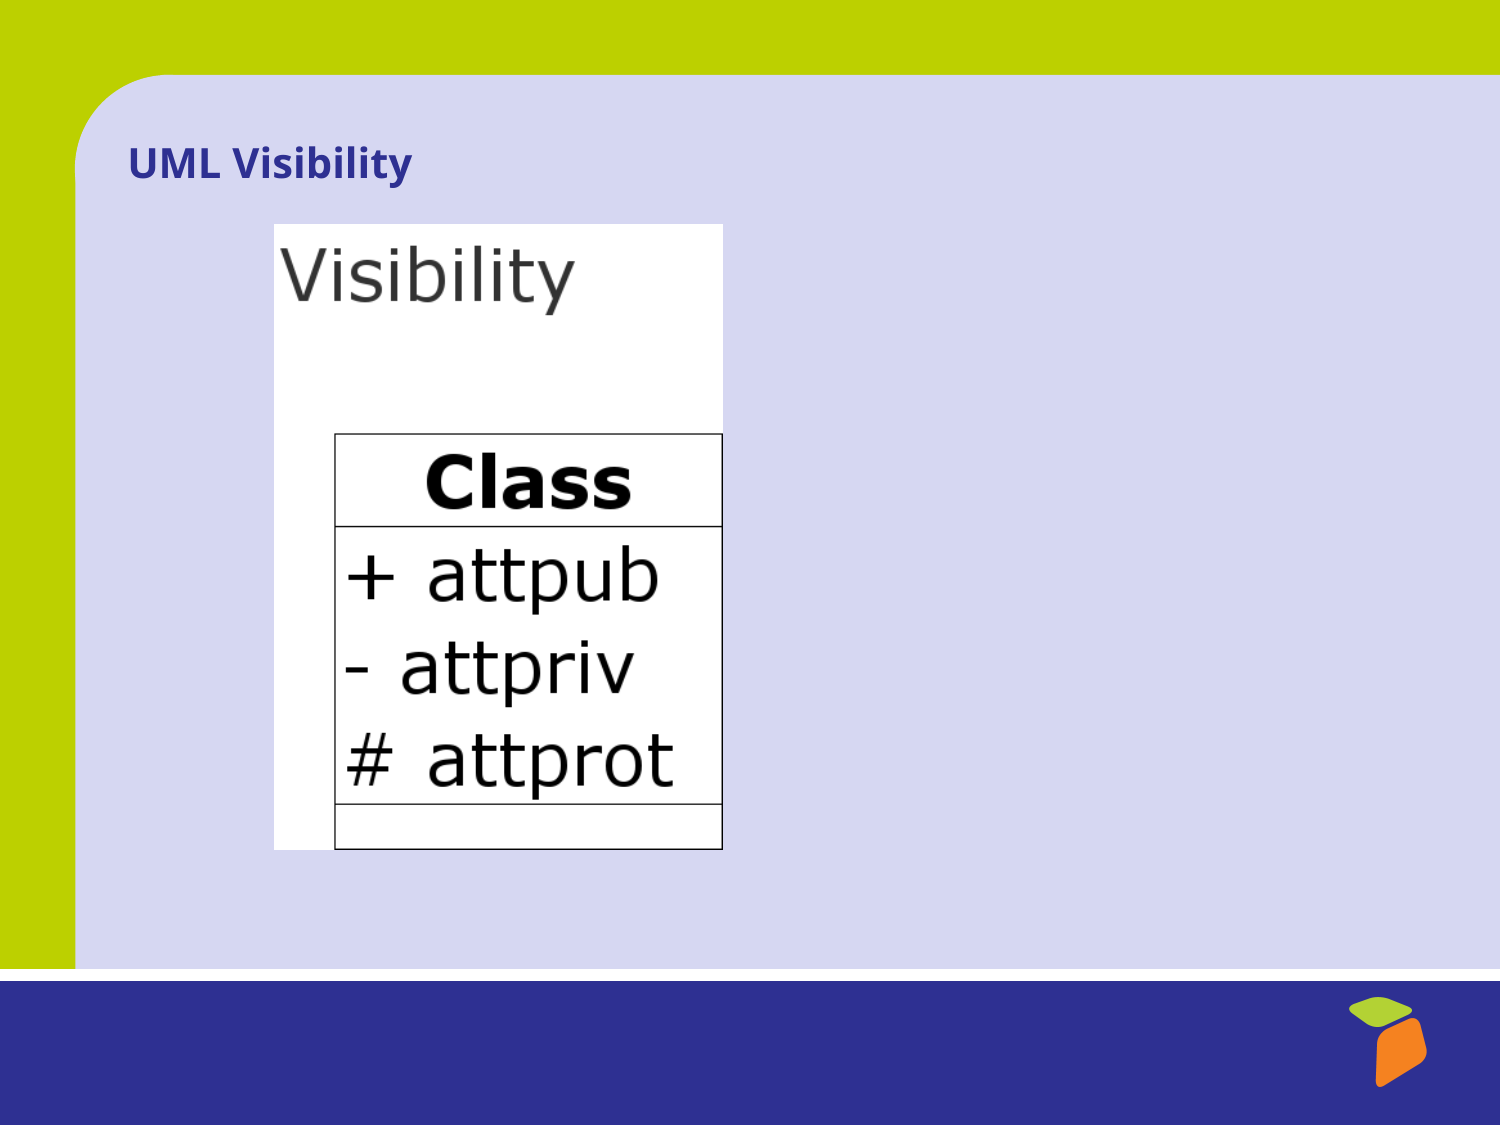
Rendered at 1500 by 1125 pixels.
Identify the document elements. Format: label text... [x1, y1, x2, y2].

picture [274, 224, 723, 850]
picture [0, 981, 1500, 1125]
title UML Visibility [112, 112, 1388, 213]
